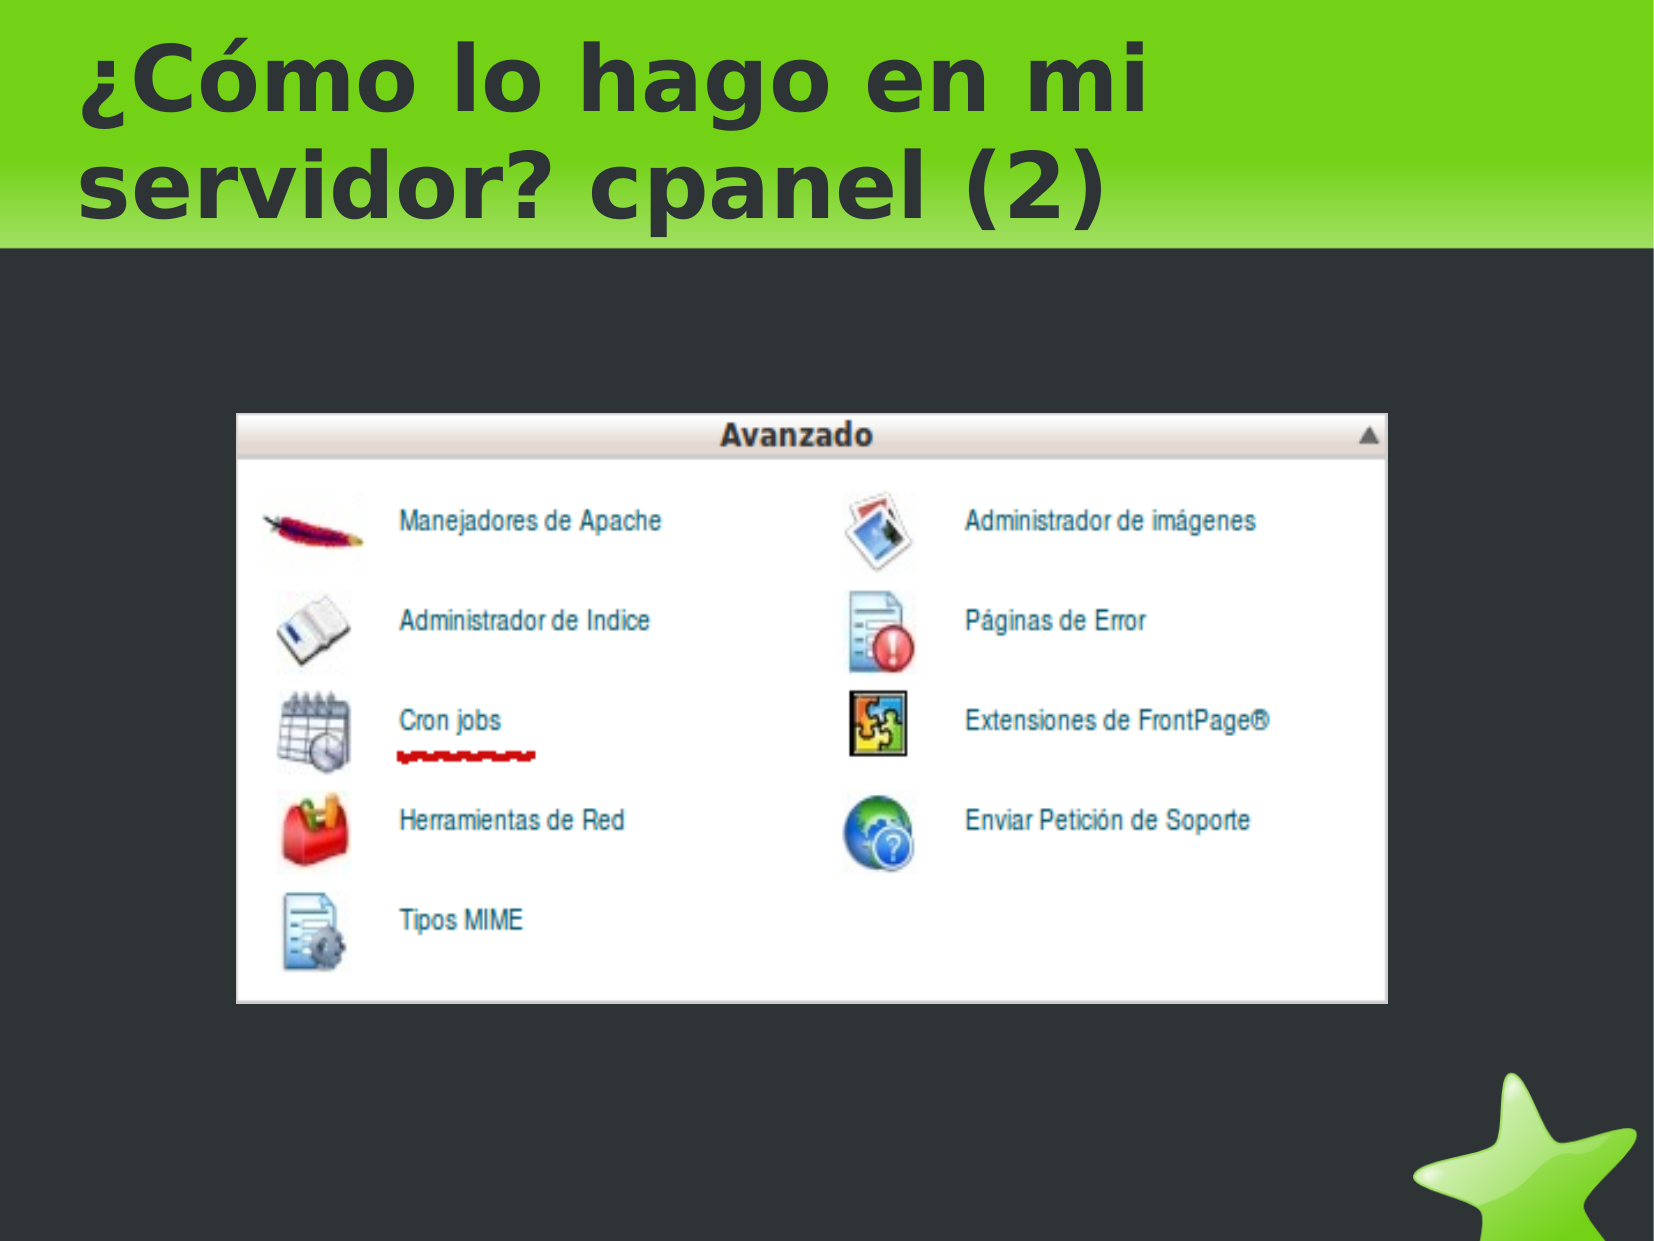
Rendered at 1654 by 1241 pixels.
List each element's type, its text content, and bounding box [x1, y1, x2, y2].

picture [0, 0, 1654, 1241]
list [82, 290, 1571, 1094]
title ¿Cómo lo hago en mi servidor? cpanel (2) [76, 25, 1565, 240]
